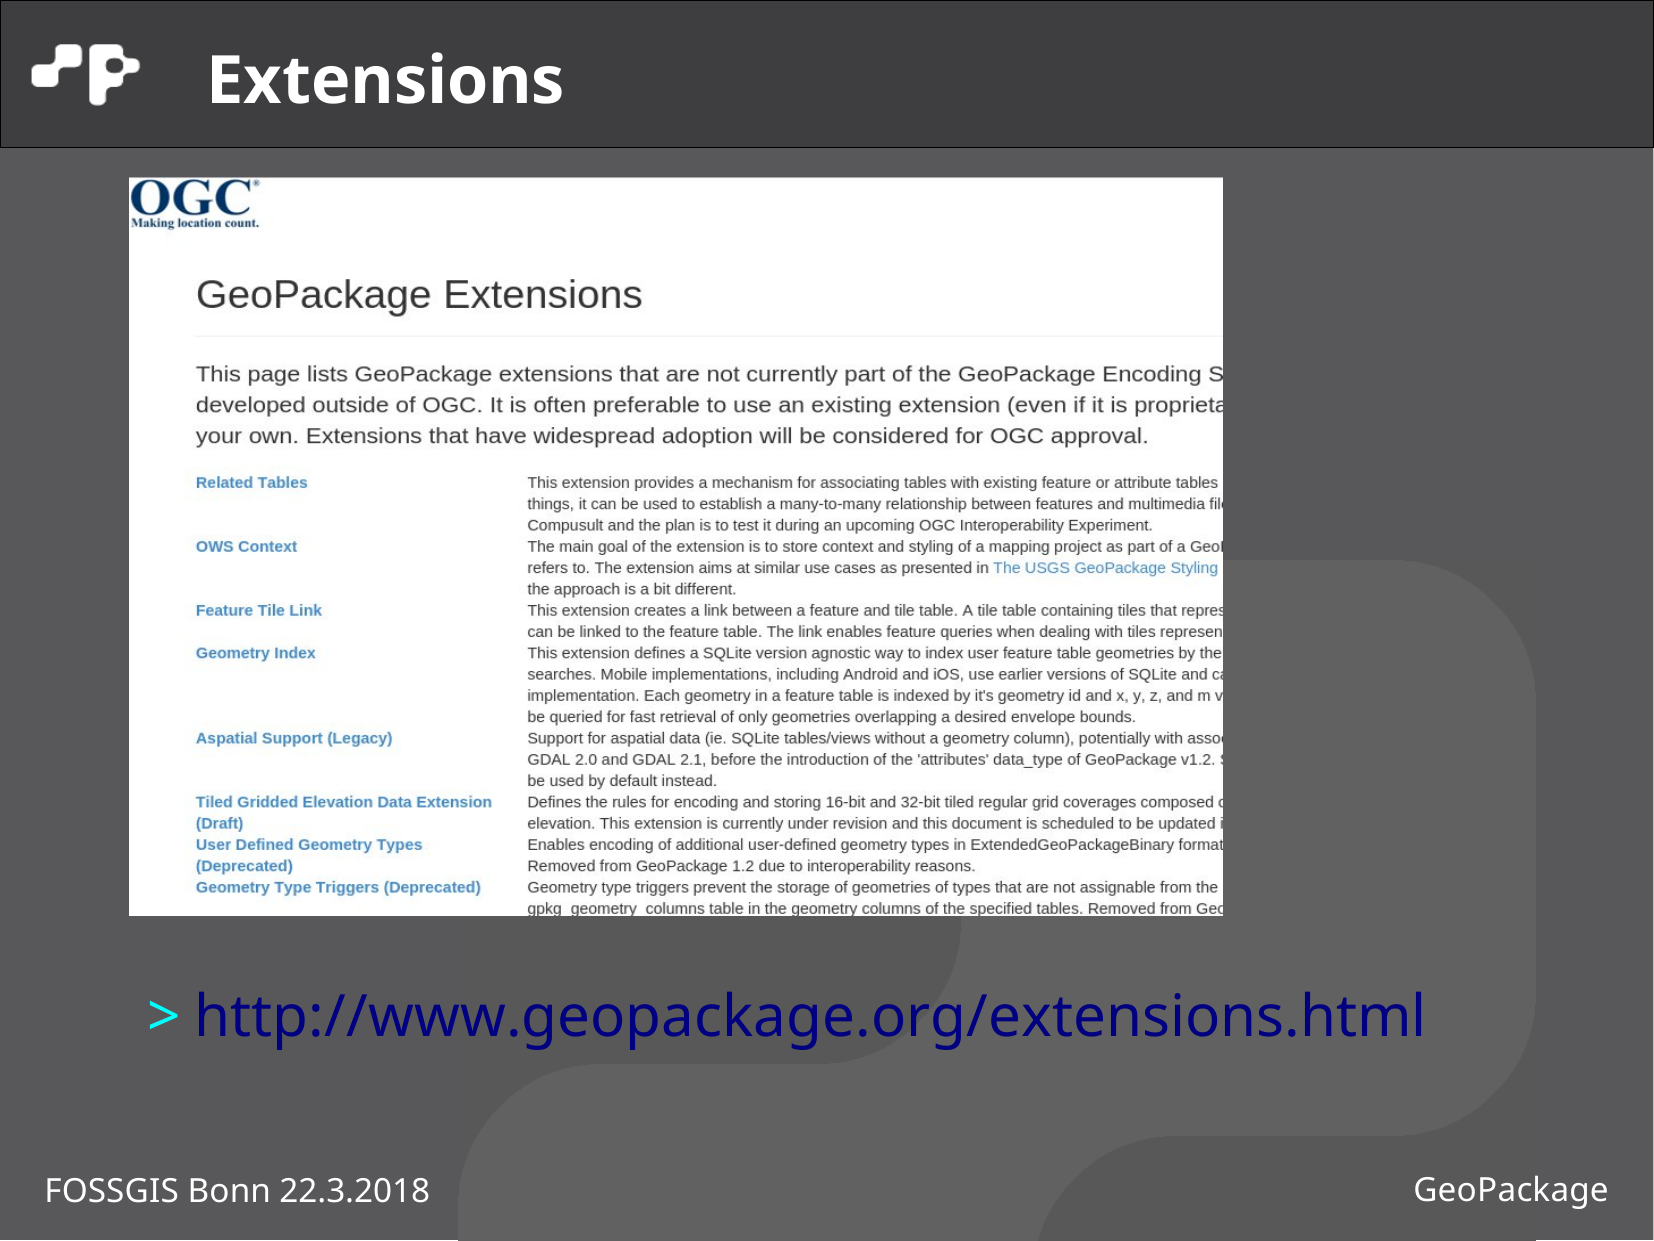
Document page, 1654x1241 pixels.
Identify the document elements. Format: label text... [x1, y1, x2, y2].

list http://www.geopackage.org/extensions.html [147, 974, 1523, 1152]
picture [29, 42, 143, 106]
picture [129, 177, 1536, 1241]
title Extensions [206, 29, 1388, 119]
